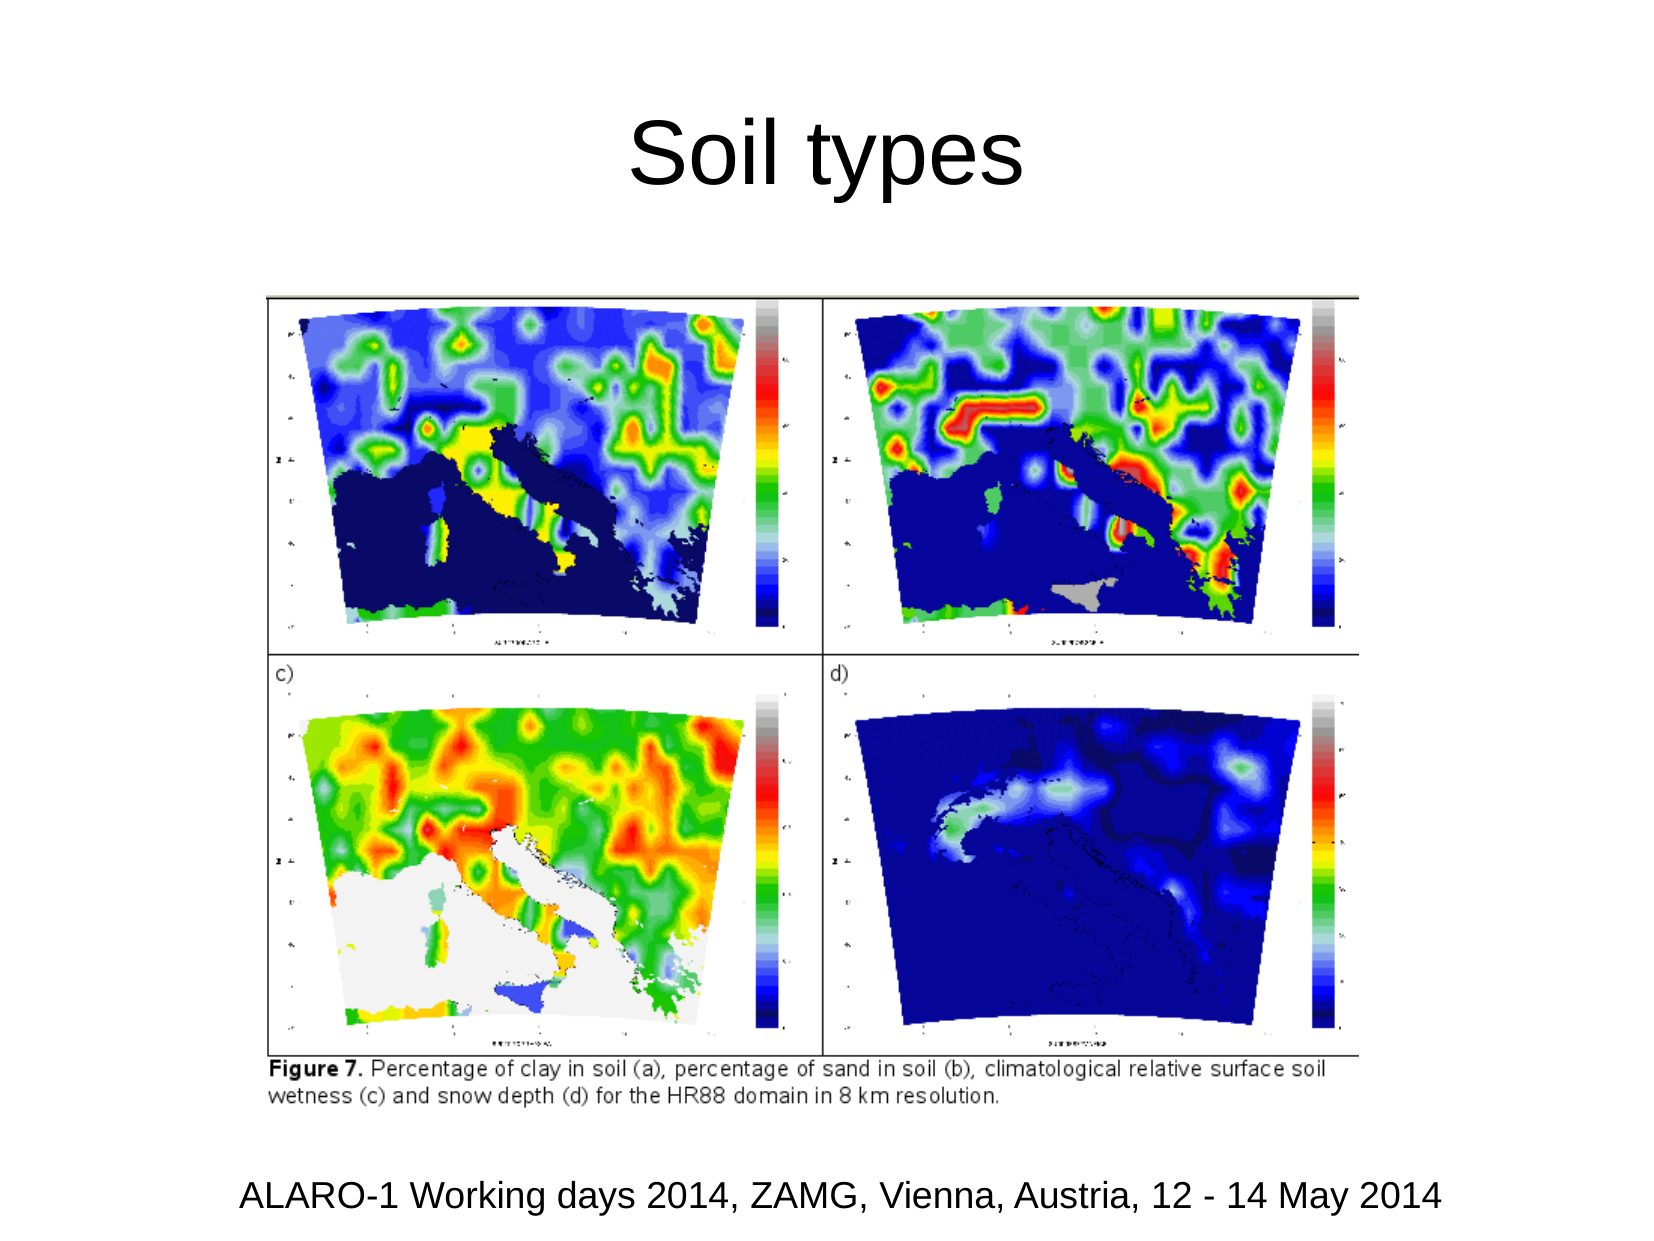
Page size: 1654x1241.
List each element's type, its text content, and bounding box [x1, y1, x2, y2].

text_box ALARO-1 Working days 2014, ZAMG, Vienna, Austria, 12 - 14 May 2014 [224, 1167, 1467, 1225]
title Soil types [82, 49, 1571, 257]
picture [266, 295, 1359, 1114]
